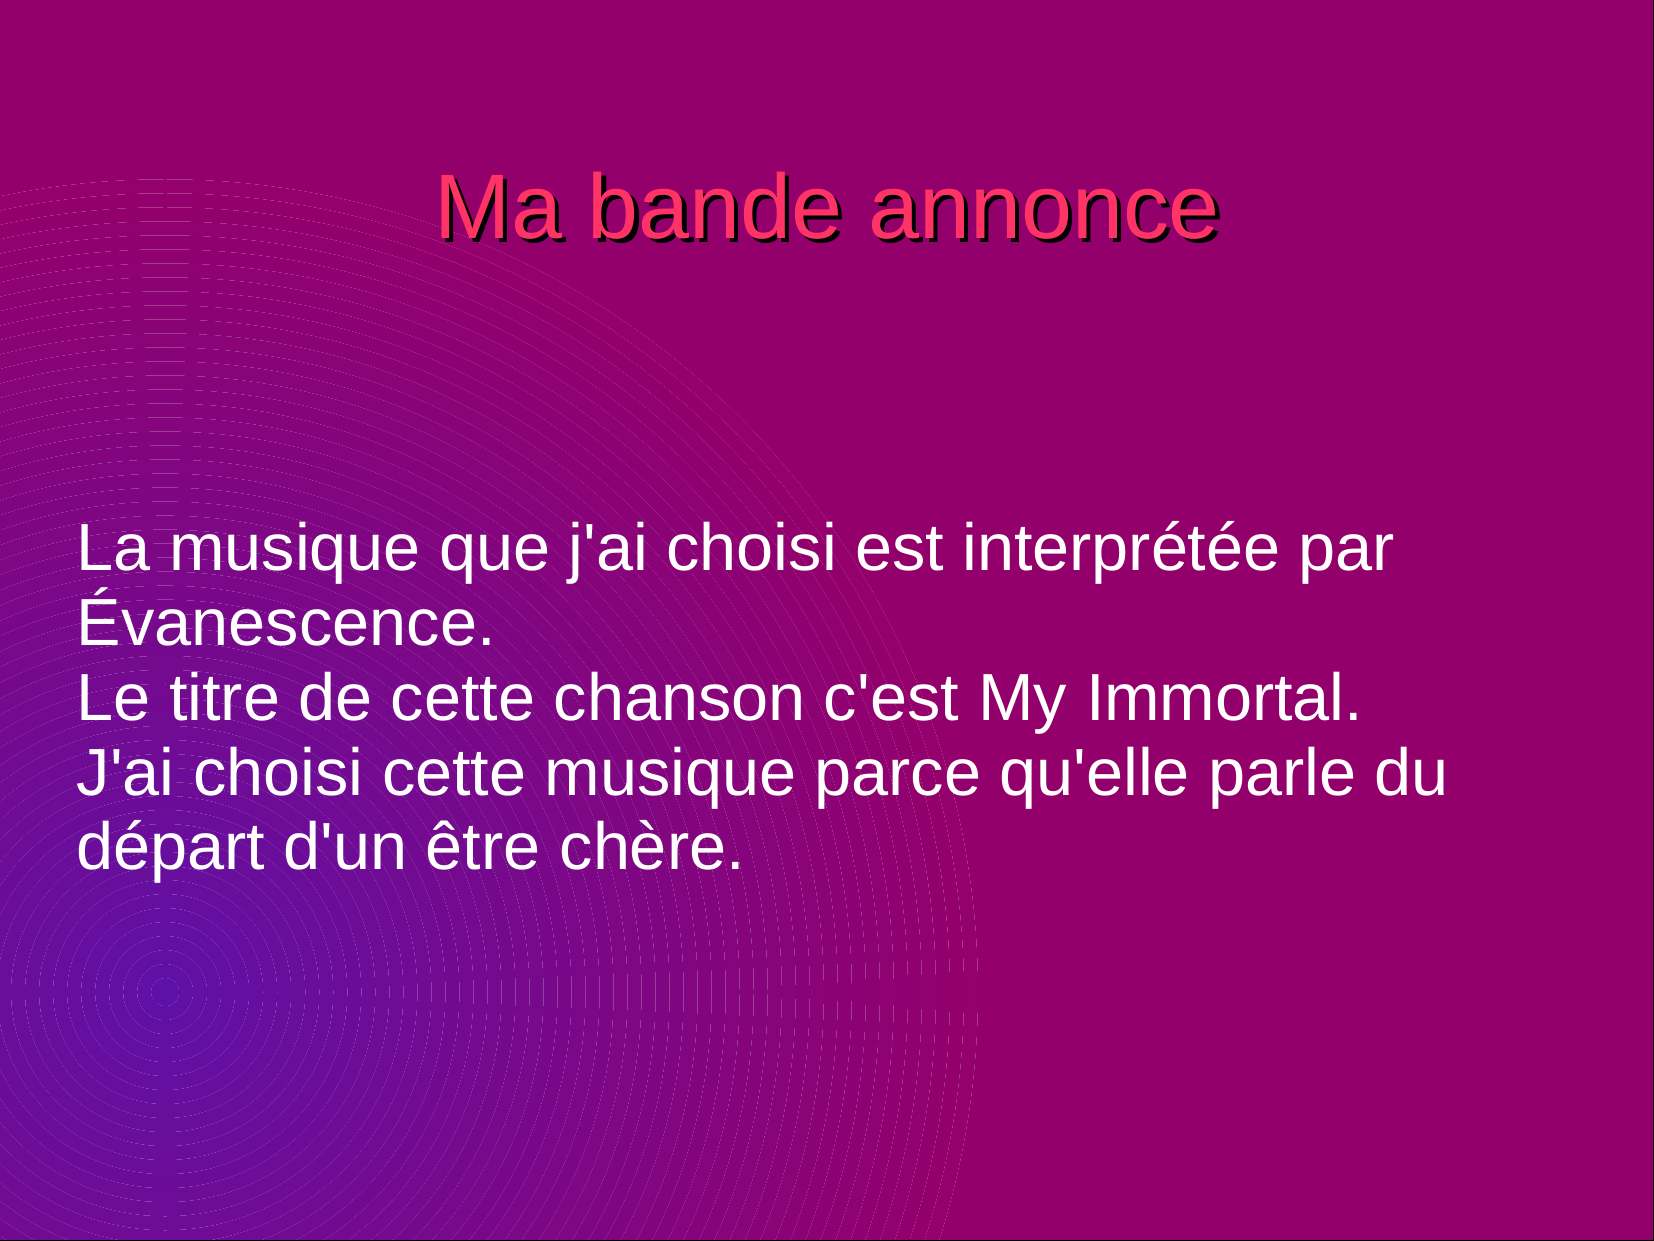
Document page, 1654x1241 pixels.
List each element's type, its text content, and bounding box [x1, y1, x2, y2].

subtitle La musique que j'ai choisi est interprétée par Évanescence. Le titre de cette chanson c'est My Immortal. J'ai choisi cette musique parce qu'elle parle du départ d'un être chère. [76, 295, 1565, 1099]
title Ma bande annonce [121, 102, 1534, 311]
